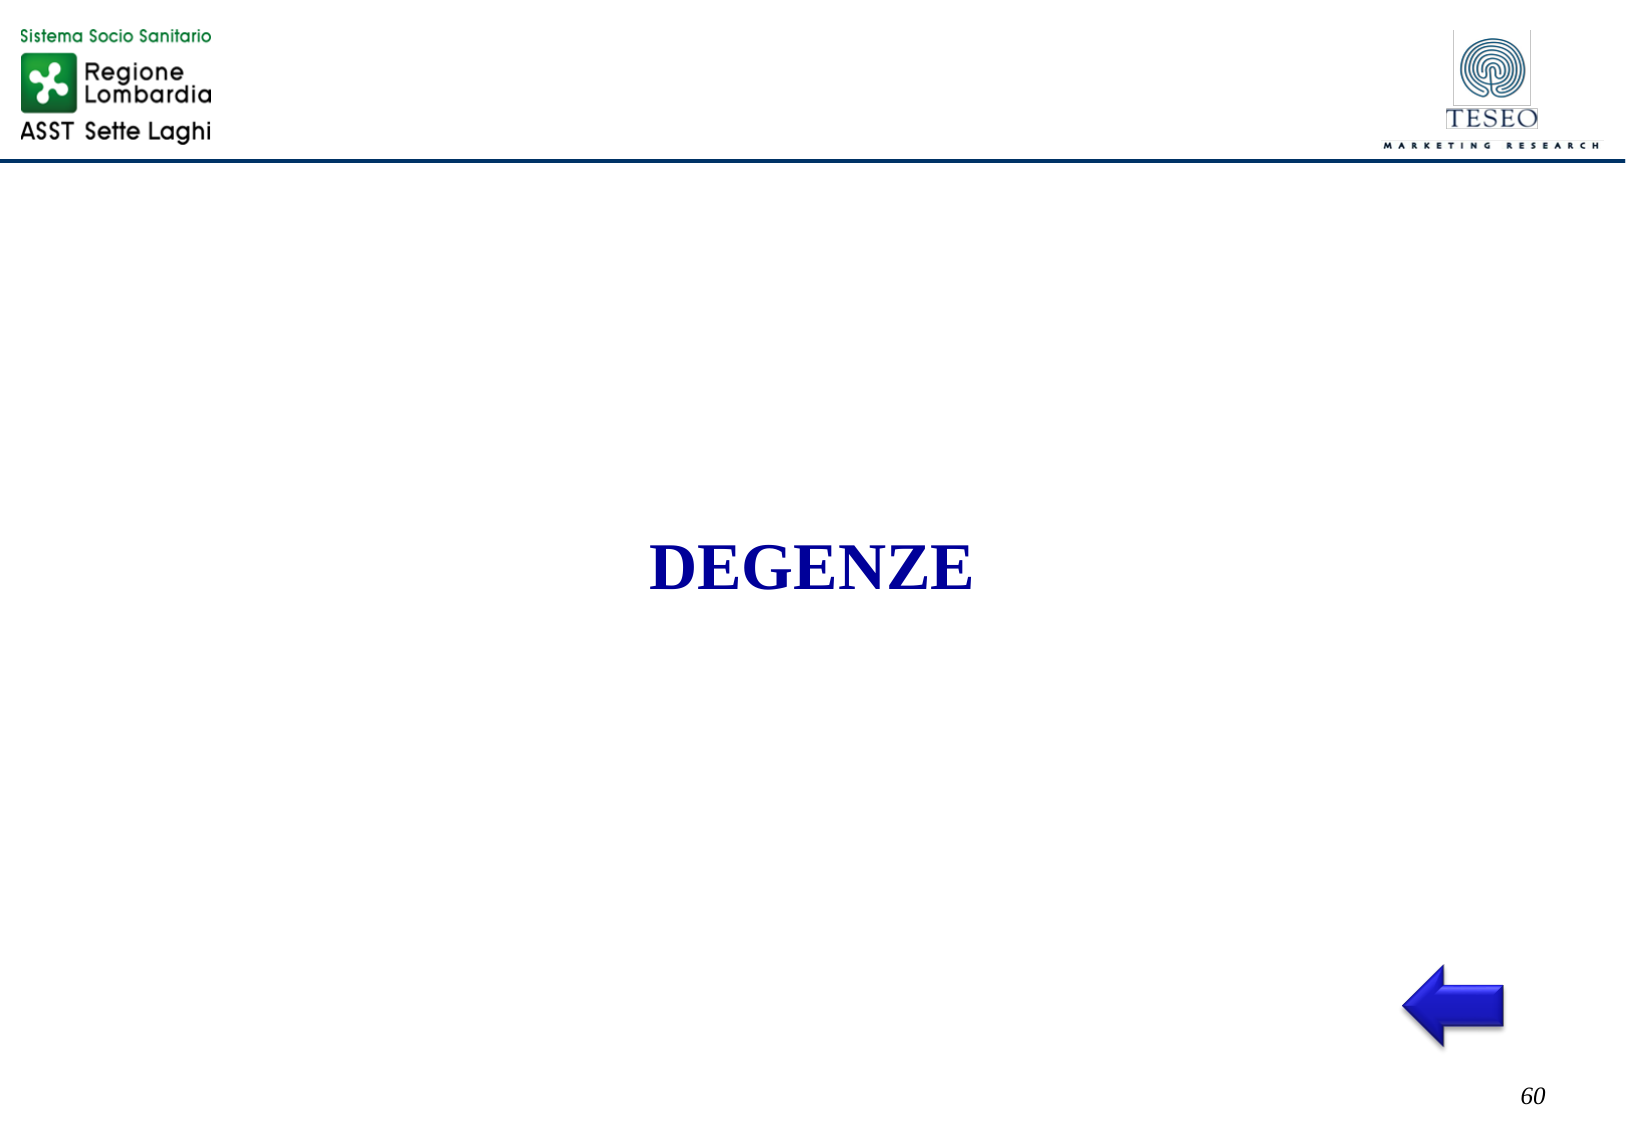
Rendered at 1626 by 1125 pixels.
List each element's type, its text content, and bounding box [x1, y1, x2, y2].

text_box DEGENZE [121, 469, 1504, 657]
picture [21, 26, 211, 148]
picture [1393, 959, 1512, 1060]
picture [1381, 30, 1604, 149]
